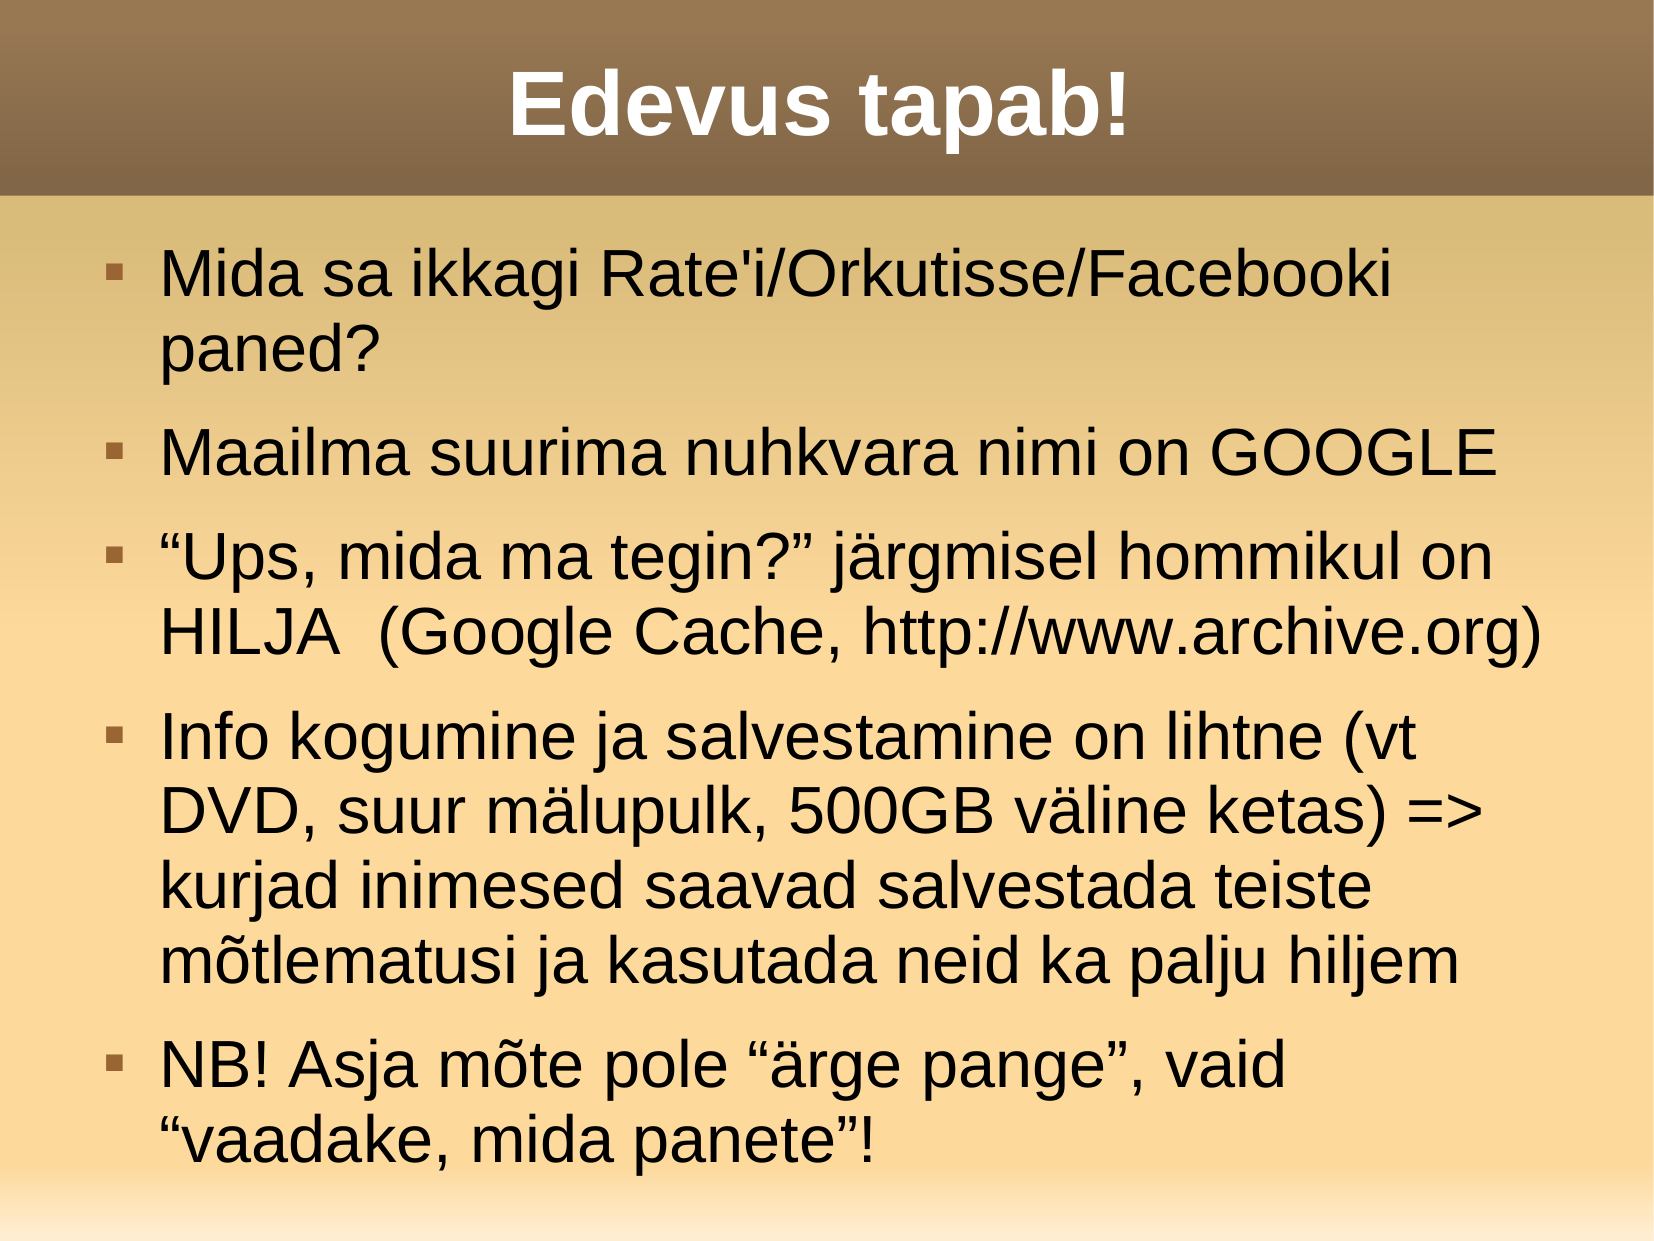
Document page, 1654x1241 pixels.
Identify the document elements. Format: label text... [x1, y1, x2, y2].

title Edevus tapab! [76, 0, 1565, 208]
list Mida sa ikkagi Rate'i/Orkutisse/Facebooki paned? Maailma suurima nuhkvara nimi on GOOGLE “Ups, mida ma tegin?” järgmisel hommikul on HILJA (Google Cache, http://www.archive.org) Info kogumine ja salvestamine on lihtne (vt DVD, suur mälupulk, 500GB väline ketas) => kurjad inimesed saavad salvestada teiste mõtlematusi ja kasutada neid ka palju hiljem NB! Asja mõte pole “ärge pange”, vaid “vaadake, mida panete”! [88, 236, 1577, 1177]
picture [0, 0, 1654, 1241]
